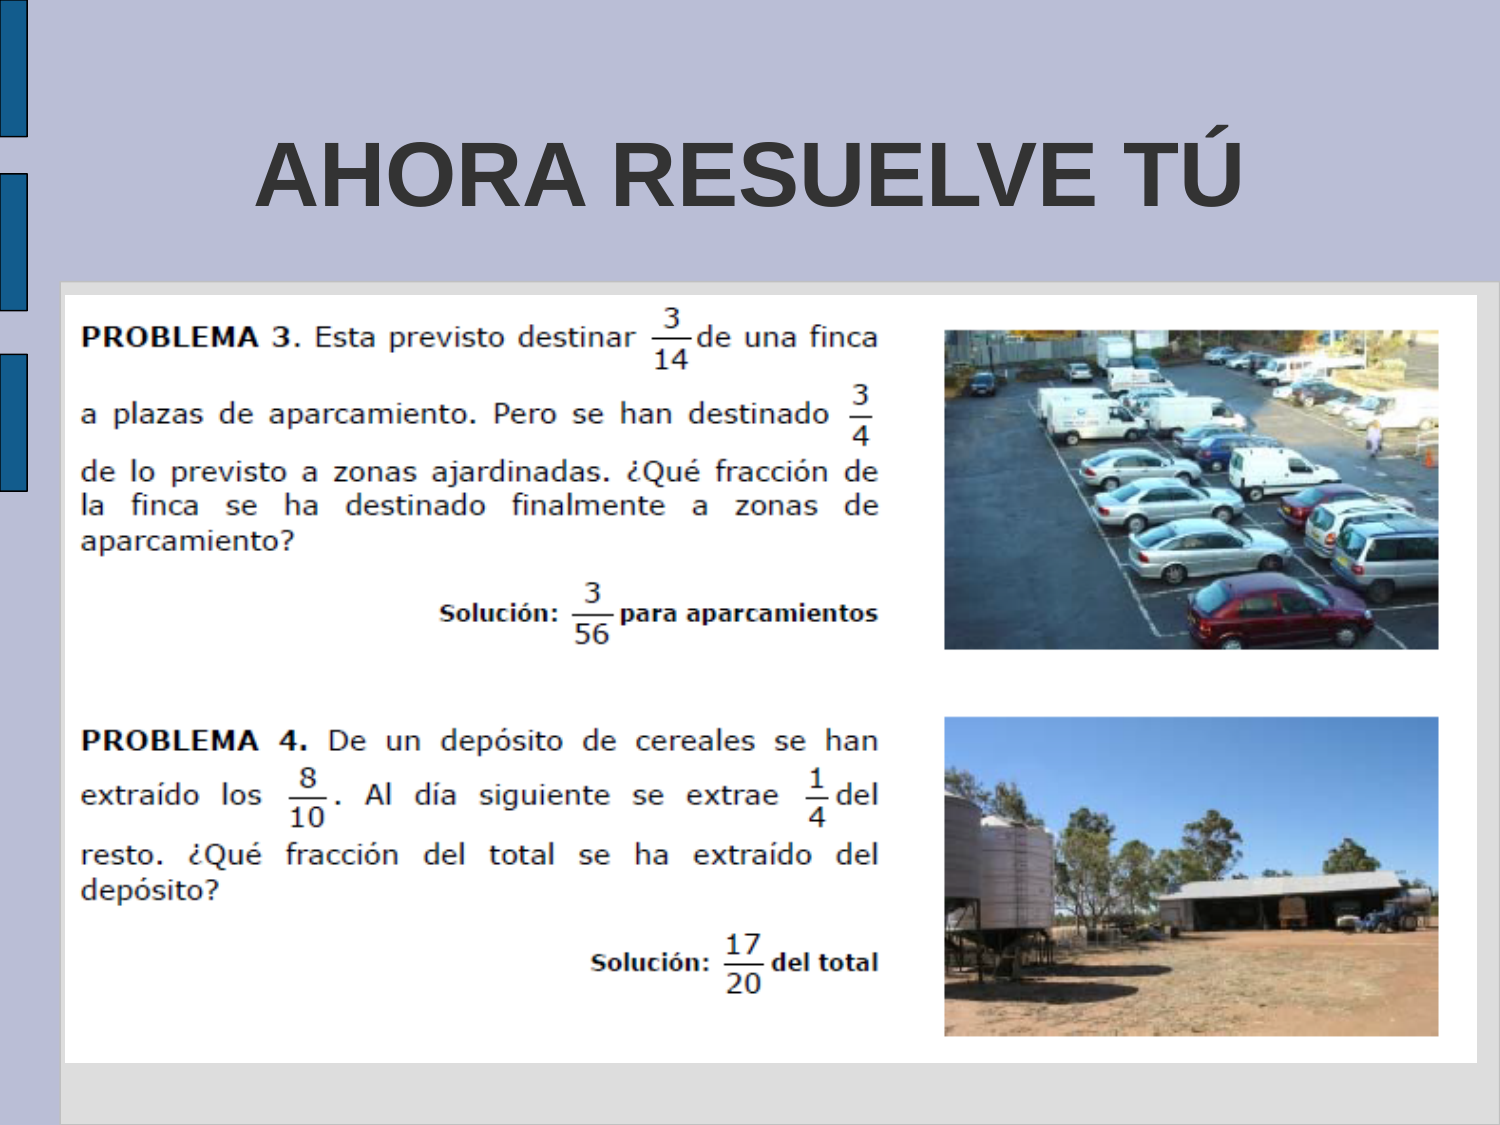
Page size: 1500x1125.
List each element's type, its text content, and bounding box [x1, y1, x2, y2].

picture [65, 295, 1477, 1063]
title AHORA RESUELVE TÚ [110, 80, 1391, 271]
